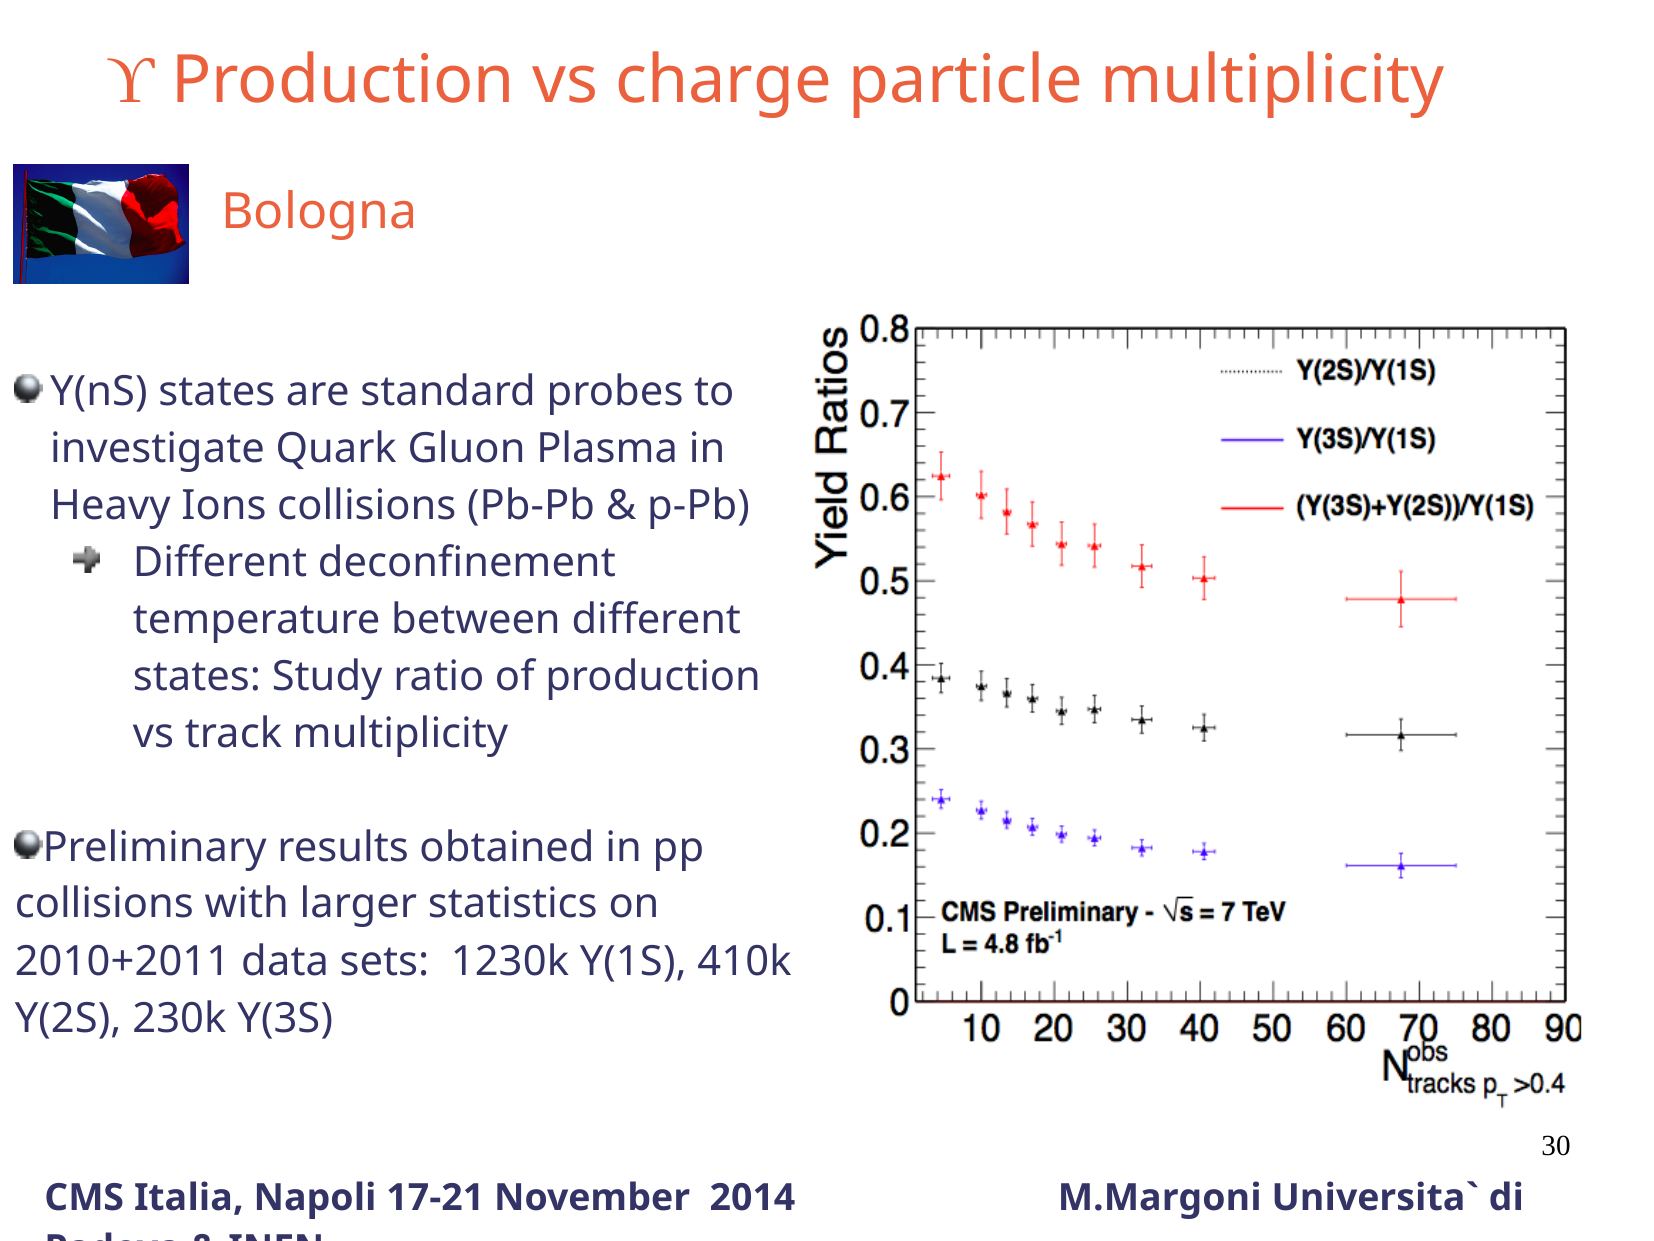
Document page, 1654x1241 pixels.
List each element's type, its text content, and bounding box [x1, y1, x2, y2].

text_box CMS Italia, Napoli 17-21 November 2014 M.Margoni Universita` di Padova & INFN [29, 1163, 1625, 1237]
picture [13, 164, 189, 284]
text_box Y(nS) states are standard probes to investigate Quark Gluon Plasma in Heavy Ions collisions (Pb-Pb & p-Pb) Different deconfinement temperature between different states: Study ratio of production vs track multiplicity Preliminary results obtained in pp collisions with larger statistics on 2010+2011 data sets: 1230k Y(1S), 410k Y(2S), 230k Y(3S) [0, 352, 827, 1143]
picture [791, 295, 1654, 1123]
text_box ϒ Production vs charge particle multiplicity [17, 23, 1654, 139]
text_box Bologna [206, 167, 957, 338]
